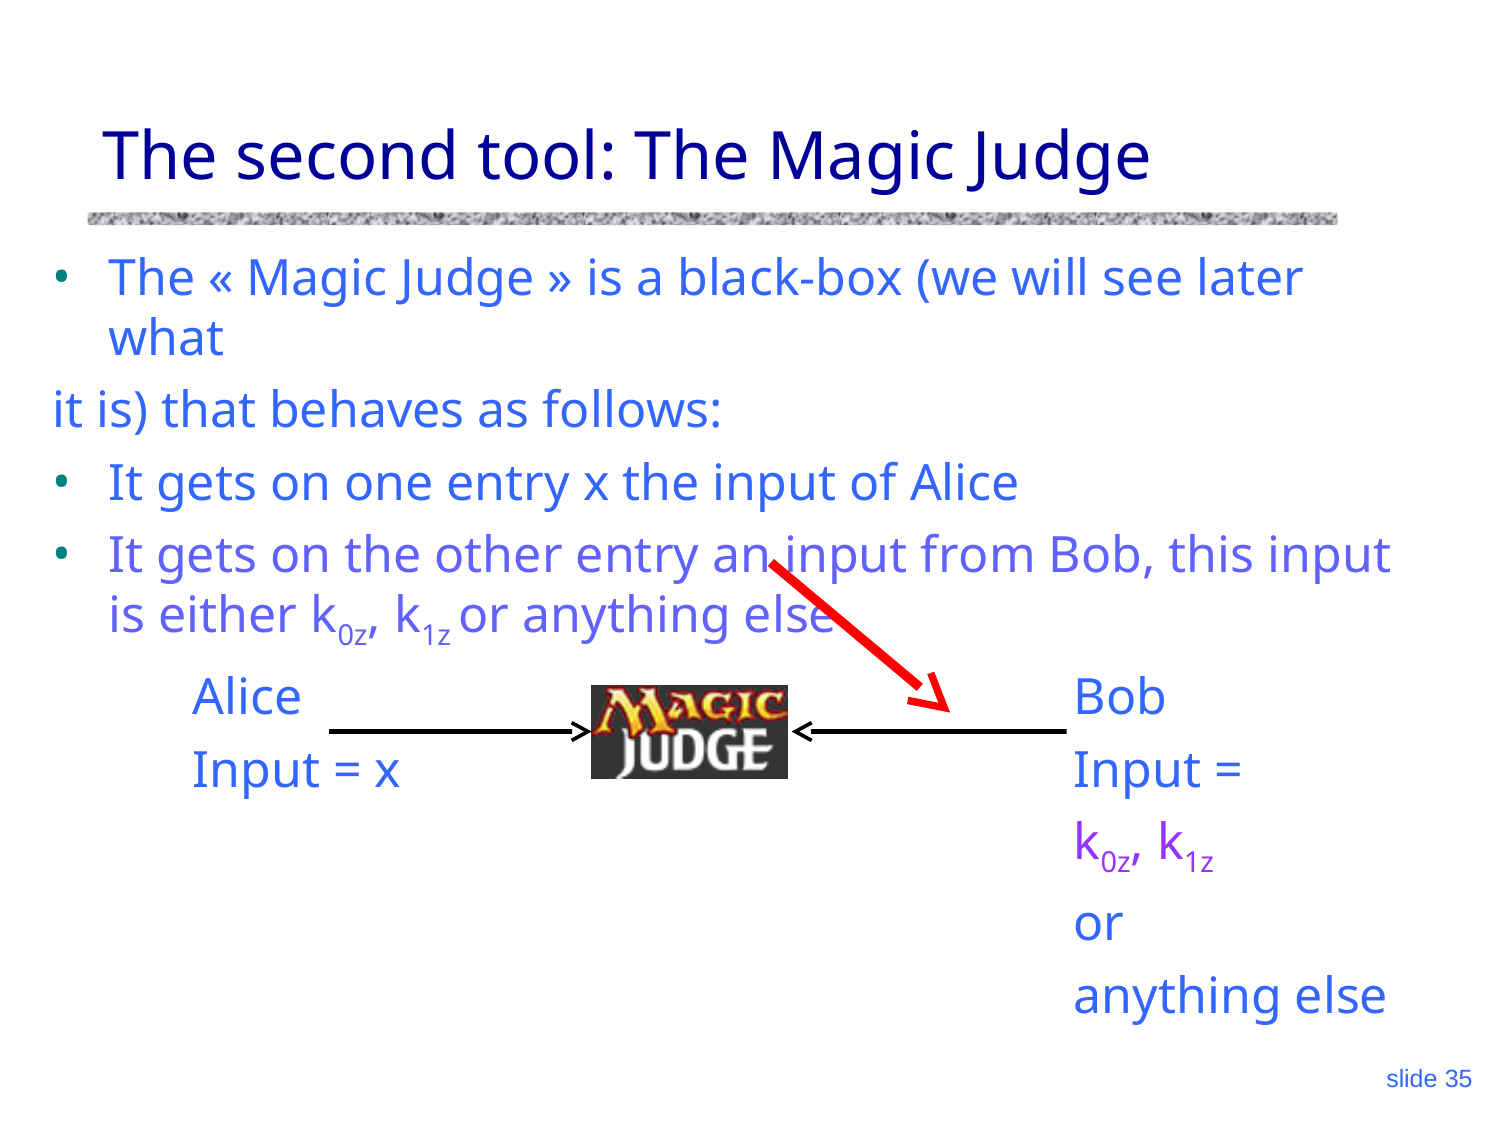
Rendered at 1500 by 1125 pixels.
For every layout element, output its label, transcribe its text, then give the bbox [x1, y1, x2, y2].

picture [591, 685, 788, 779]
text_box slide <number> [1174, 1025, 1488, 1101]
picture [87, 212, 1338, 226]
title The second tool: The Magic Judge [87, 49, 1363, 201]
text_box Bob Input = k0z, k1z or anything else [1059, 657, 1404, 1031]
text_box The « Magic Judge » is a black-box (we will see later what it is) that behaves as follows: It gets on one entry x the input of Alice It gets on the other entry an input from Bob, this input is either k0z, k1z or anything else [37, 237, 1448, 893]
text_box Alice Input = x [177, 657, 417, 806]
